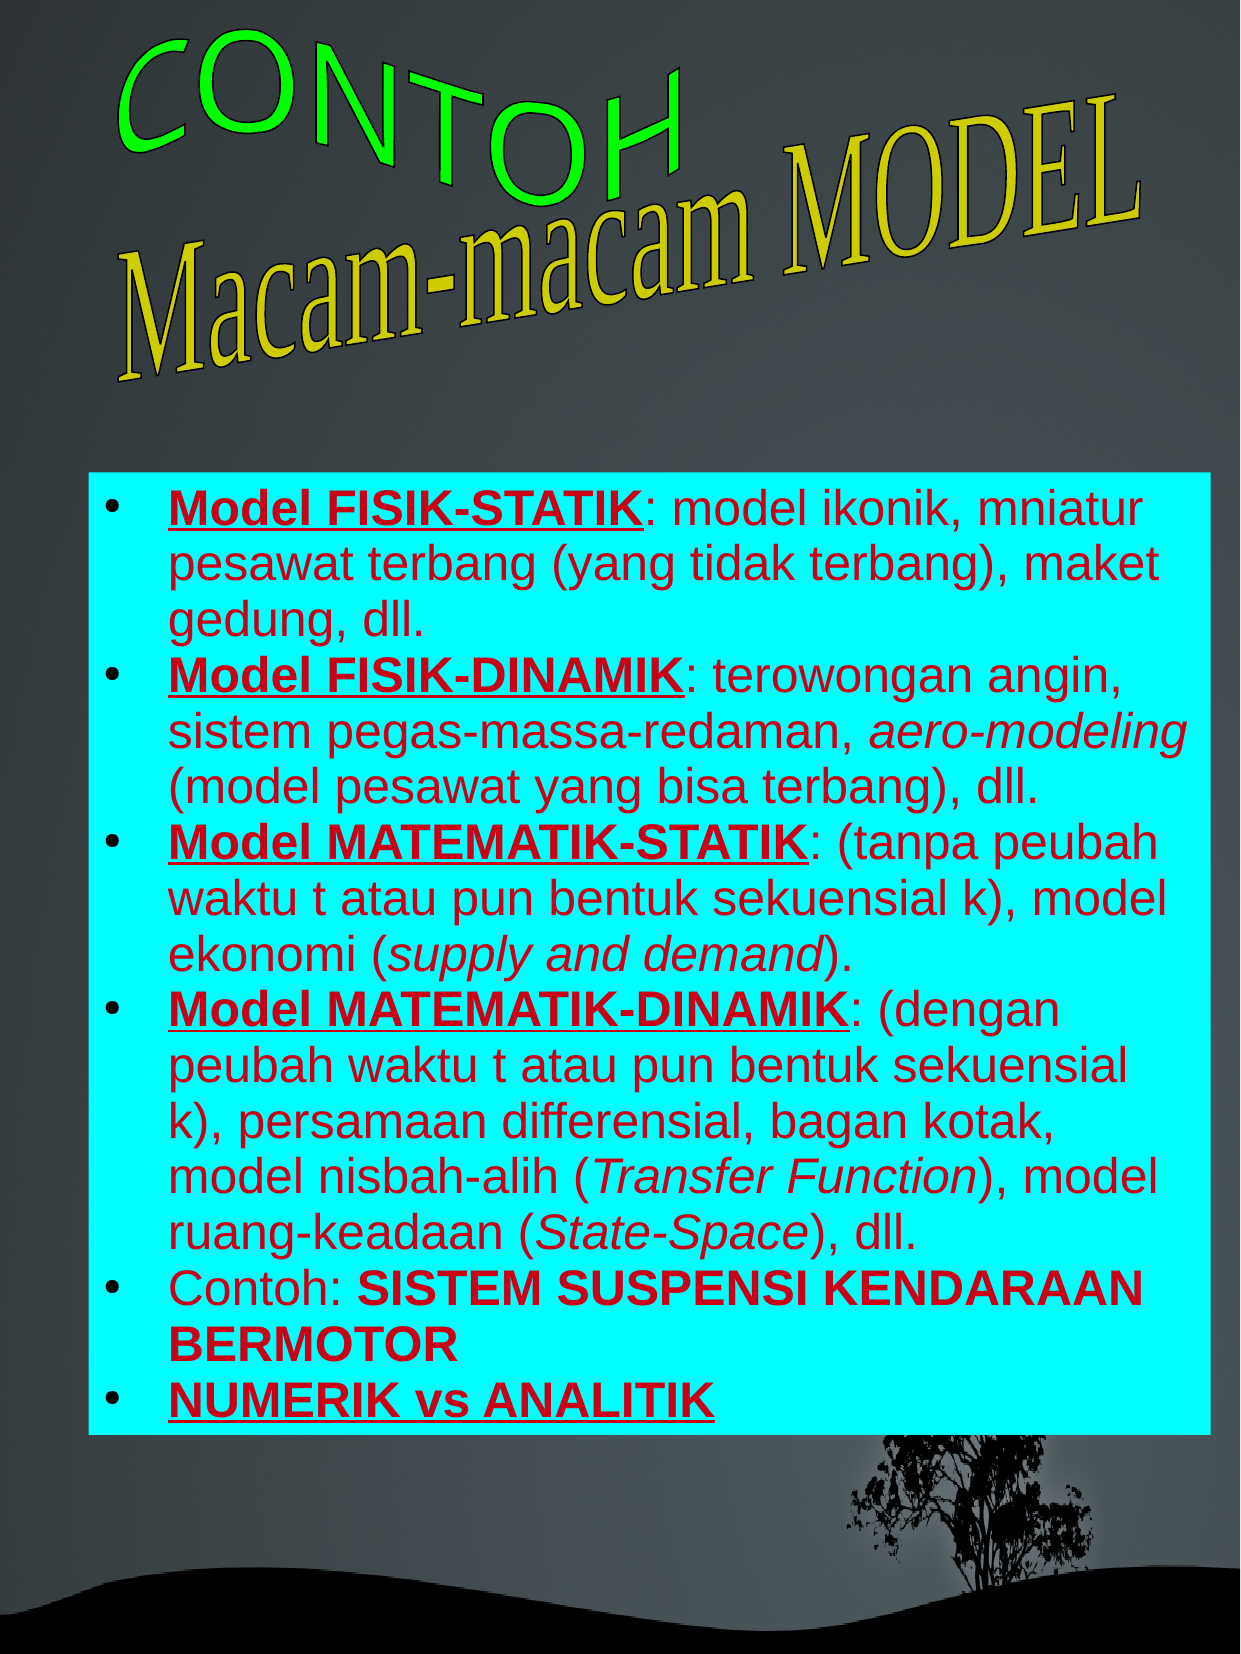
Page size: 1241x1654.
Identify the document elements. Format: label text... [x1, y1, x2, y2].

text_box Macam-macam MODEL [1023, 100, 1079, 237]
text_box Model FISIK-STATIK: model ikonik, mniatur pesawat terbang (yang tidak terbang), maket gedung, dll. Model FISIK-DINAMIK: terowongan angin, sistem pegas-massa-redaman, aero-modeling (model pesawat yang bisa terbang), dll. Model MATEMATIK-STATIK: (tanpa peubah waktu t atau pun bentuk sekuensial k), model ekonomi (supply and demand). Model MATEMATIK-DINAMIK: (dengan peubah waktu t atau pun bentuk sekuensial k), persamaan differensial, bagan kotak, model nisbah-alih (Transfer Function), model ruang-keadaan (State-Space), dll. Contoh: SISTEM SUSPENSI KENDARAAN BERMOTOR NUMERIK vs ANALITIK [88, 472, 1211, 1435]
text_box Macam-macam MODEL [460, 225, 537, 327]
text_box CONTOH [199, 29, 294, 134]
text_box Macam-macam MODEL [632, 204, 674, 300]
text_box CONTOH [316, 41, 395, 168]
text_box CONTOH [409, 70, 484, 187]
text_box Macam-macam MODEL [301, 257, 343, 353]
text_box CONTOH [607, 67, 680, 201]
text_box Macam-macam MODEL [876, 125, 943, 258]
text_box Macam-macam MODEL [783, 133, 870, 275]
text_box Macam-macam MODEL [427, 274, 455, 294]
text_box Macam-macam MODEL [677, 190, 754, 293]
text_box Macam-macam MODEL [587, 210, 627, 305]
text_box Macam-macam MODEL [345, 243, 423, 346]
text_box CONTOH [118, 39, 189, 153]
text_box Macam-macam MODEL [949, 115, 1017, 249]
text_box Macam-macam MODEL [210, 272, 251, 368]
text_box Macam-macam MODEL [1086, 93, 1141, 227]
text_box CONTOH [490, 101, 585, 207]
text_box Macam-macam MODEL [256, 263, 295, 359]
text_box Macam-macam MODEL [118, 240, 204, 382]
text_box Macam-macam MODEL [541, 218, 583, 314]
picture [0, 0, 1241, 1654]
